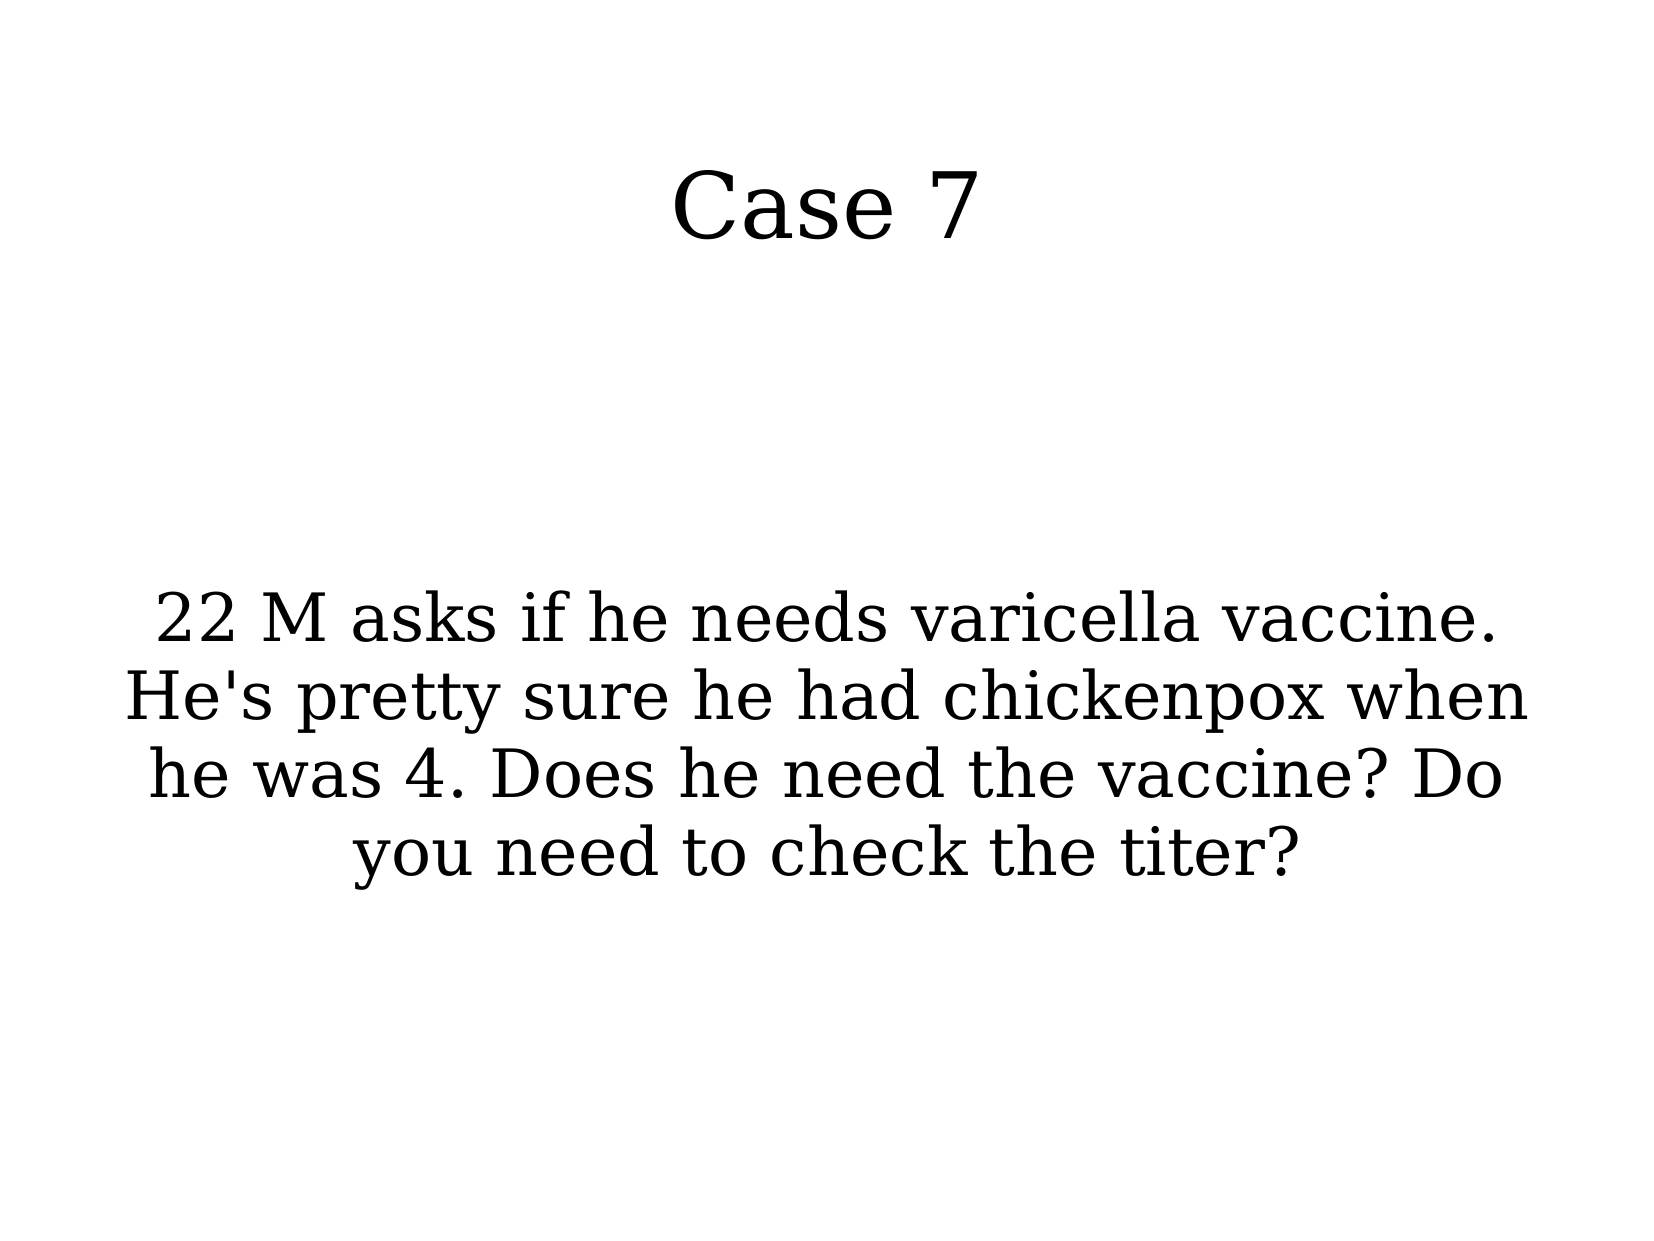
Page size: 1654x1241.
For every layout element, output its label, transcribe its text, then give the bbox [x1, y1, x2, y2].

title Case 7 [121, 102, 1534, 311]
subtitle 22 M asks if he needs varicella vaccine. He's pretty sure he had chickenpox when he was 4. Does he need the vaccine? Do you need to check the titer? [121, 344, 1534, 1127]
